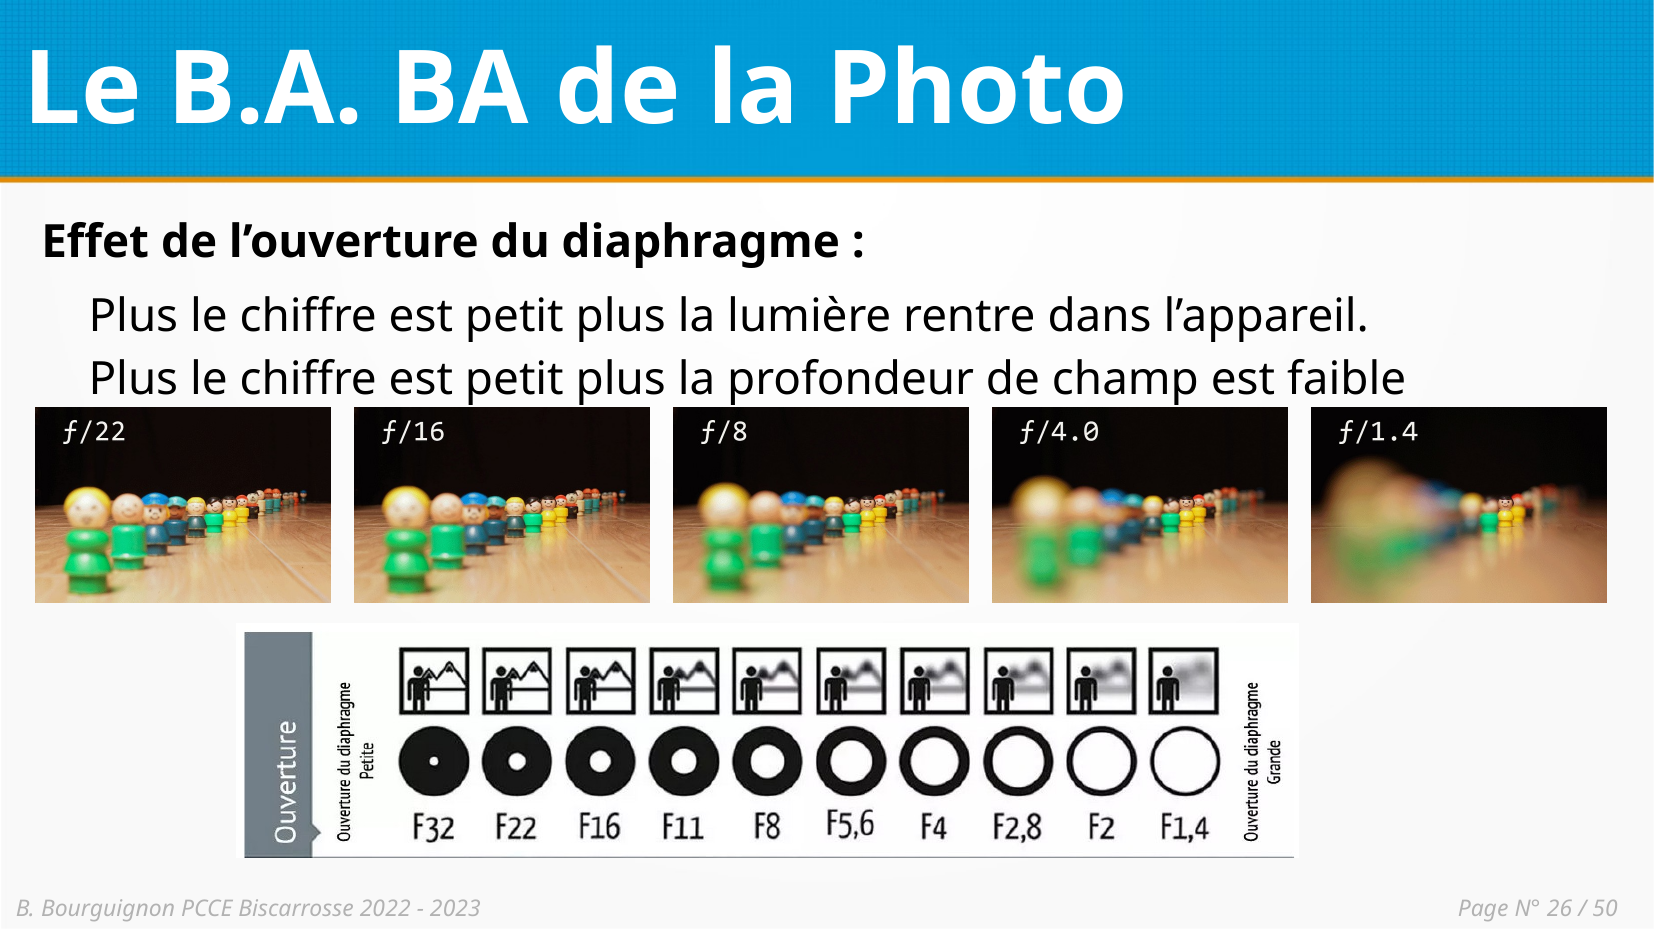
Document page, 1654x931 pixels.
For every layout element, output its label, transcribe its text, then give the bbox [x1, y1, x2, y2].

text_box Effet de l’ouverture du diaphragme : Plus le chiffre est petit plus la lumière rentre dans l’appareil. Plus le chiffre est petit plus la profondeur de champ est faible [35, 202, 1571, 399]
picture [0, 175, 1654, 931]
title Le B.A. BA de la Photo [23, 11, 1630, 154]
